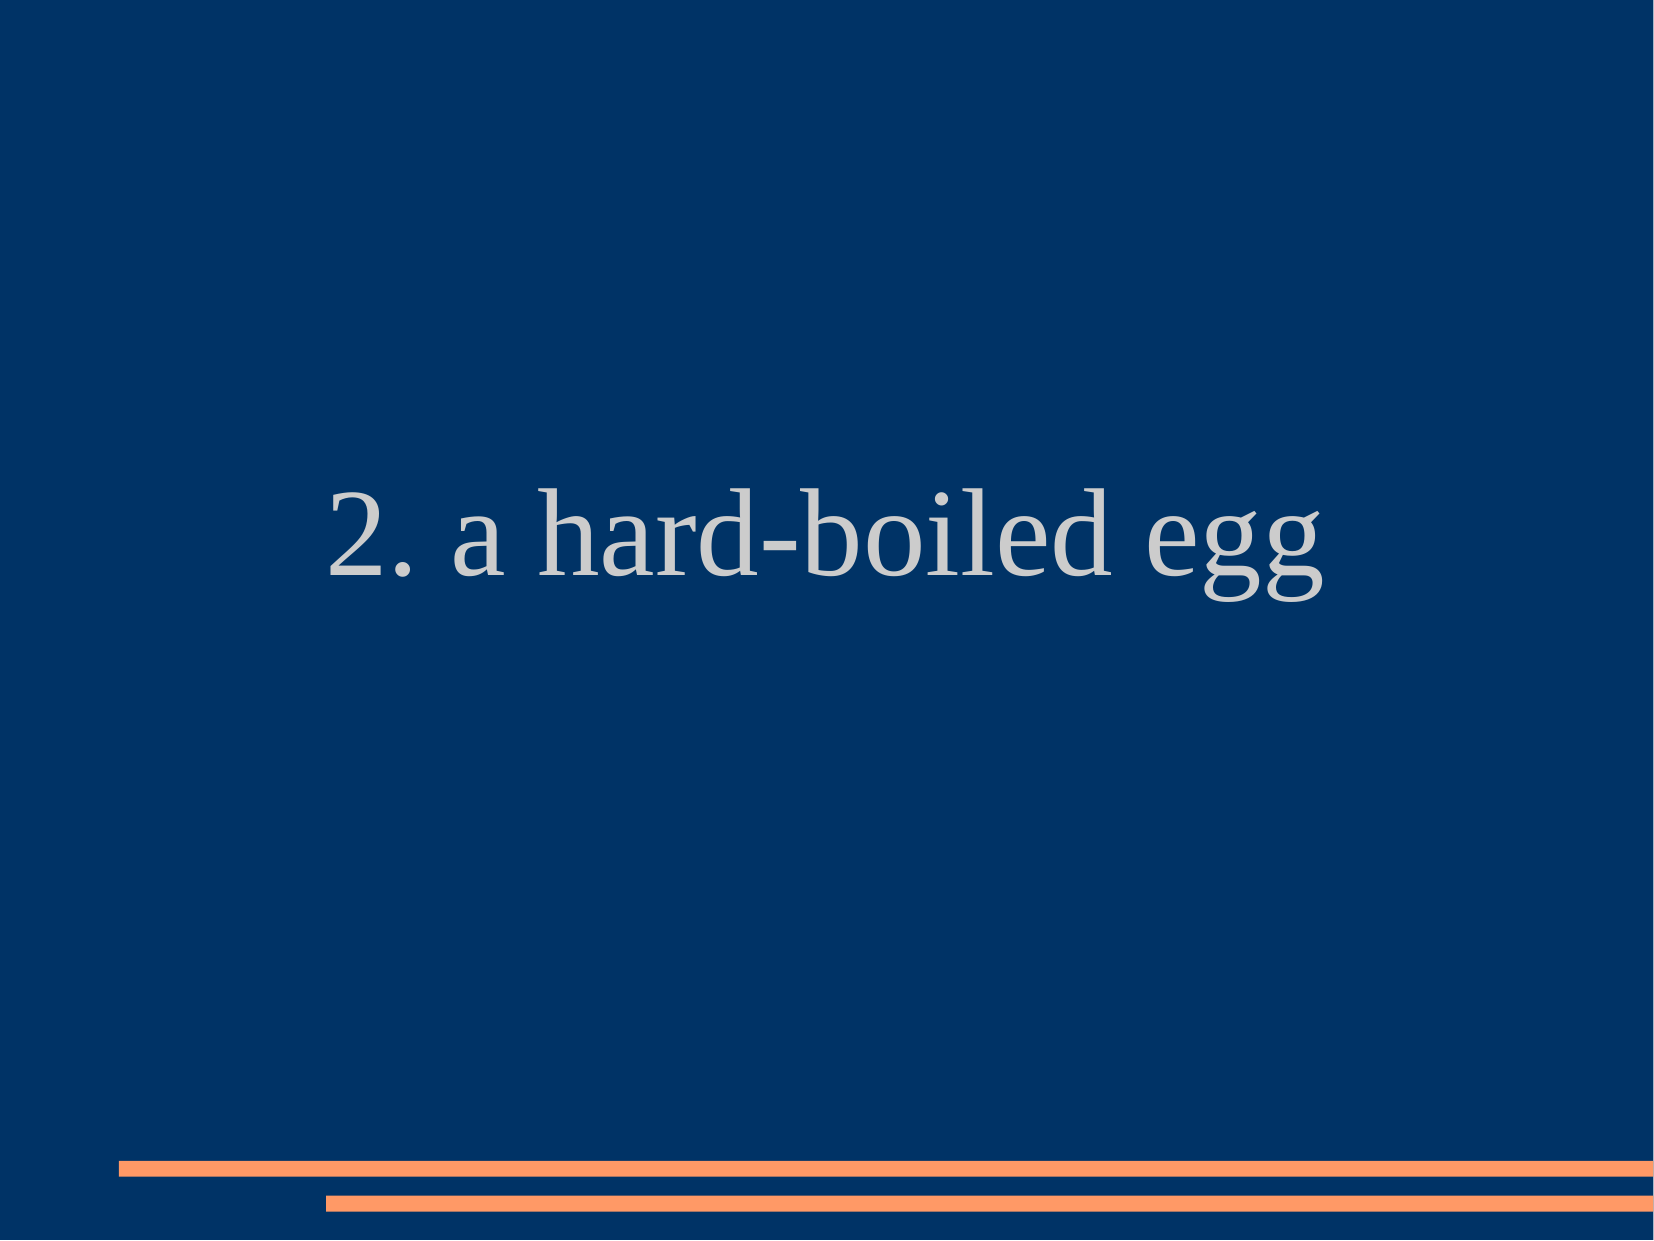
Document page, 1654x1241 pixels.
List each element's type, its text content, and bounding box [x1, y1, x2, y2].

subtitle 2. a hard-boiled egg [121, 229, 1561, 1241]
